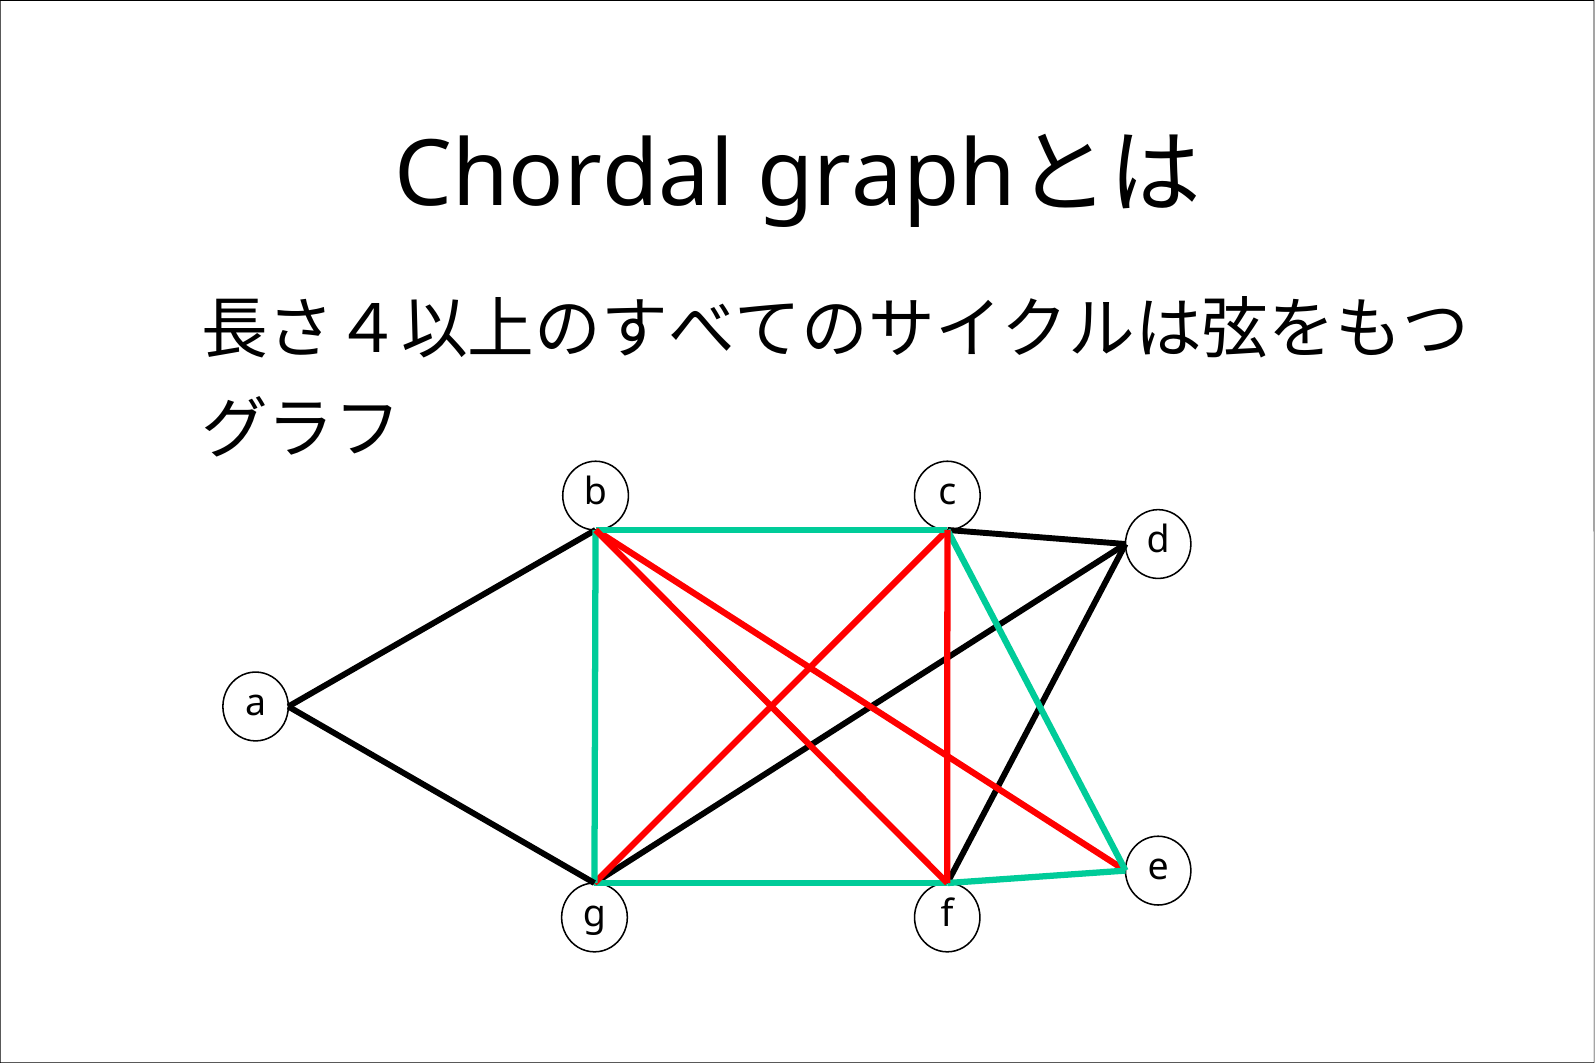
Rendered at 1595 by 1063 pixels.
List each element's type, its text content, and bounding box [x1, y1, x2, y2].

text_box c [914, 461, 981, 527]
text_box a [222, 672, 289, 741]
text_box d [1125, 509, 1191, 579]
text_box f [914, 886, 980, 952]
text_box g [561, 883, 628, 952]
text_box 長さ４以上のすべてのサイクルは弦をもつ グラフ [117, 295, 1479, 965]
text_box Chordal graphとは [117, 77, 1479, 276]
text_box b [562, 461, 629, 530]
text_box e [1125, 836, 1191, 906]
